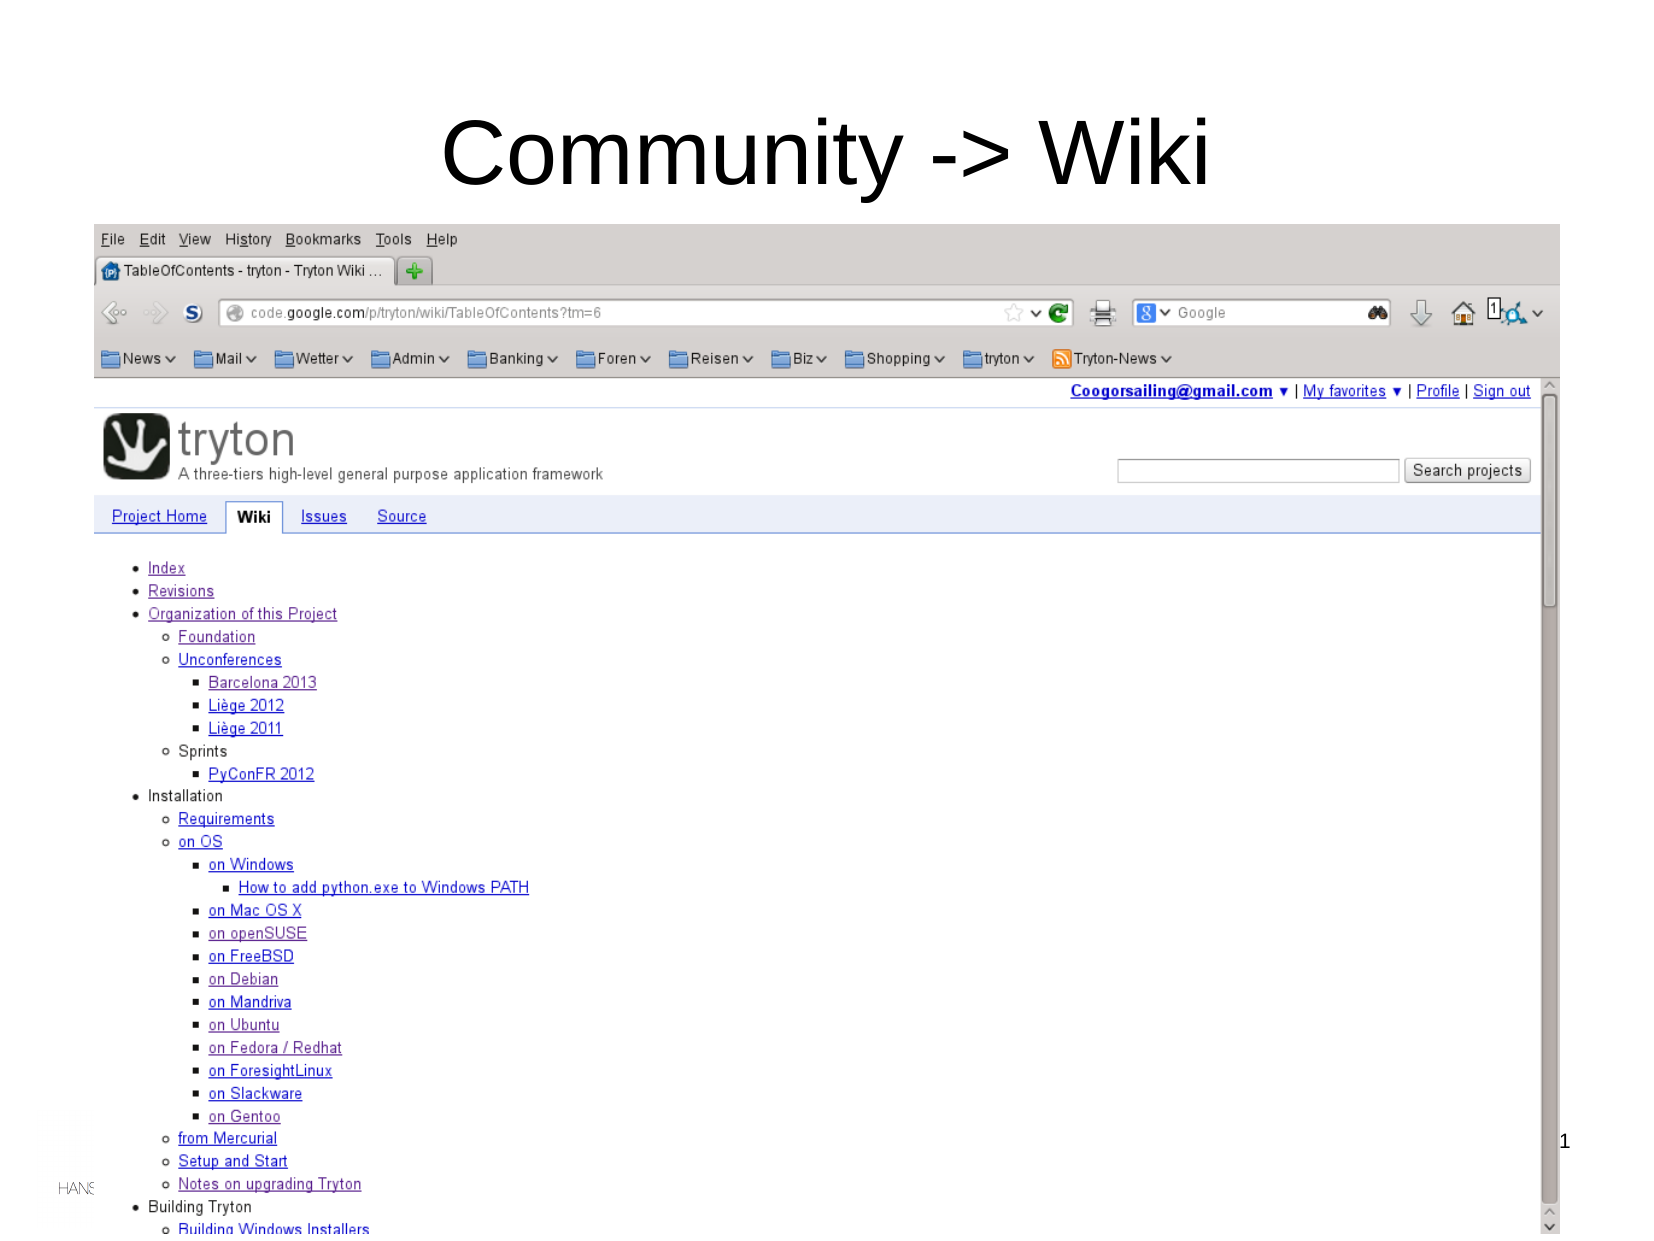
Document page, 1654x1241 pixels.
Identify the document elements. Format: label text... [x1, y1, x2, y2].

title Community -> Wiki [82, 49, 1571, 257]
picture [37, 224, 1560, 1234]
